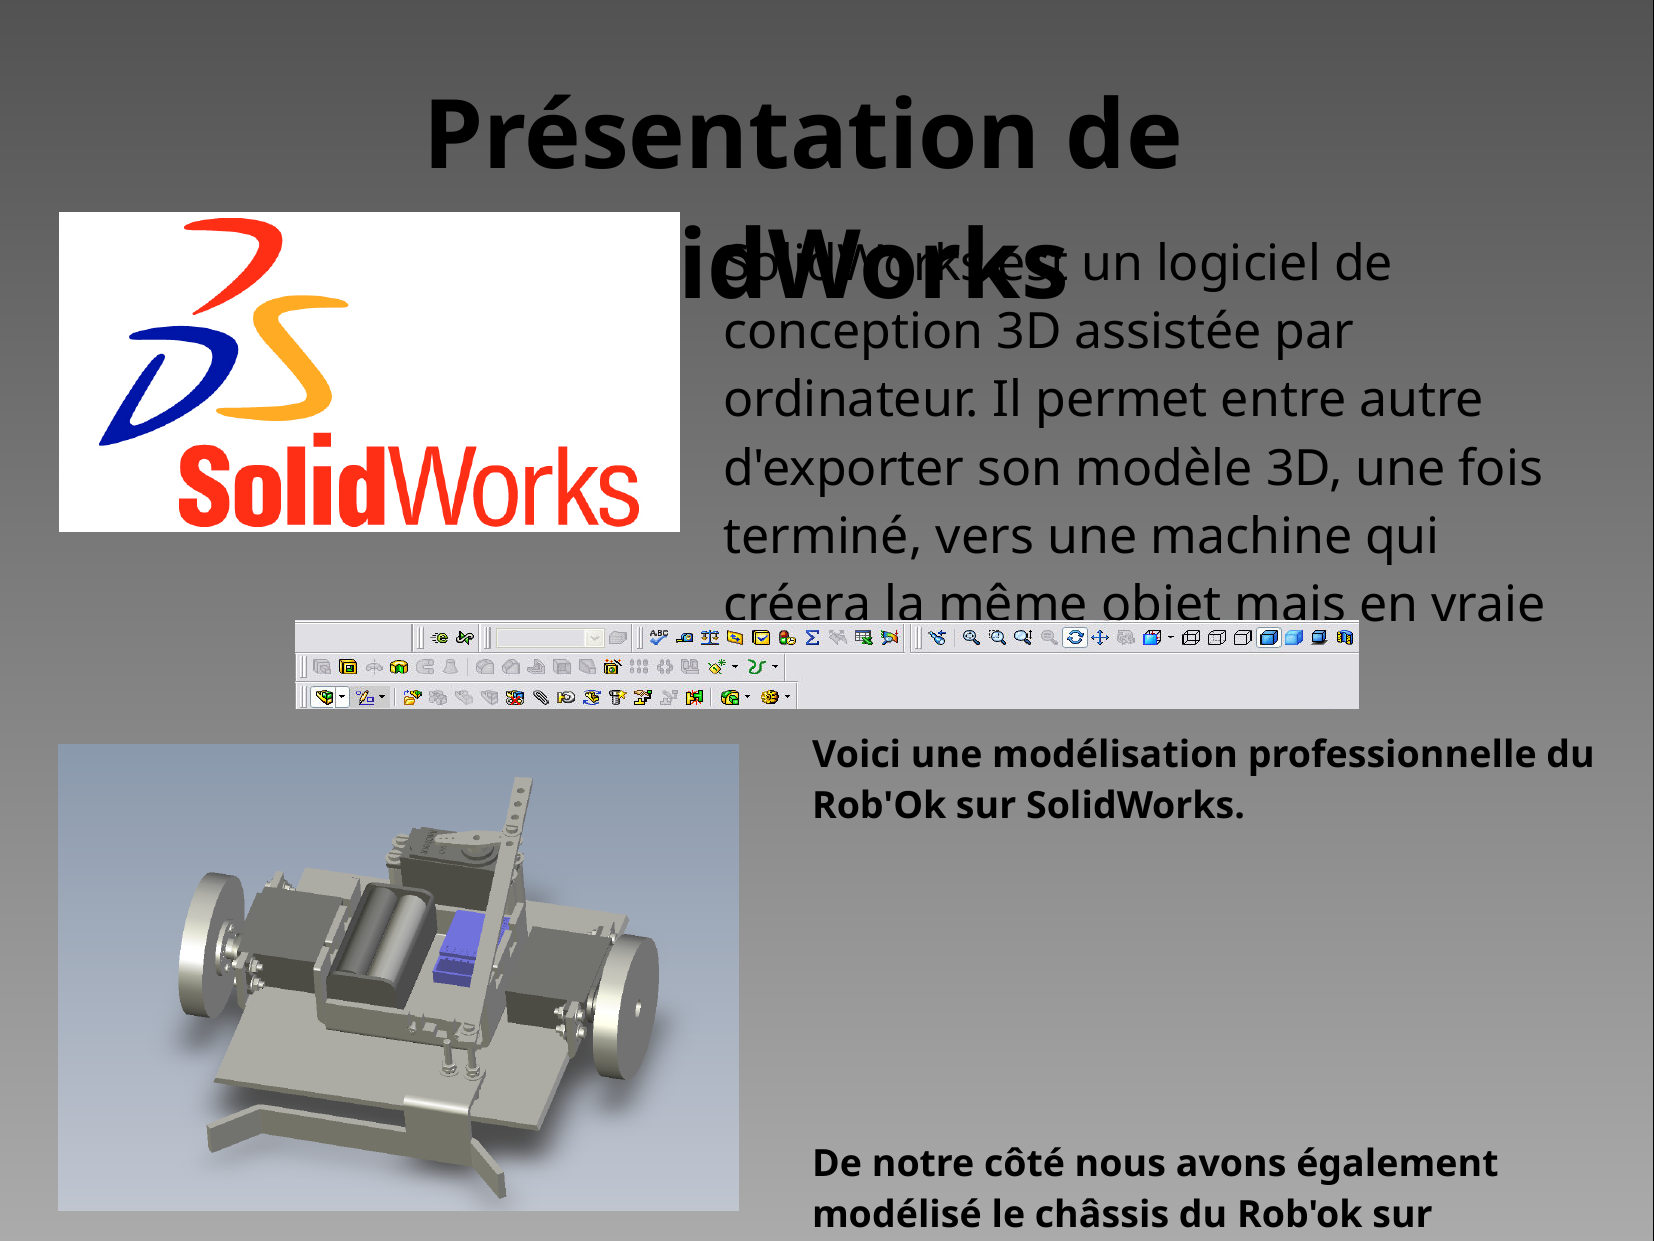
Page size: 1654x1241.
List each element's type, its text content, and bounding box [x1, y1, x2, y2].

picture [59, 212, 680, 532]
text_box Présentation de SolidWorks [183, 59, 1424, 191]
picture [58, 744, 739, 1211]
text_box [0, 0, 1654, 1241]
text_box Voici une modélisation professionnelle du Rob'Ok sur SolidWorks. De notre côté nous avons également modélisé le châssis du Rob'ok sur SolidWorks. [797, 720, 1625, 1193]
picture [295, 620, 1359, 709]
text_box SolidWorks est un logiciel de conception 3D assistée par ordinateur. Il permet entre autre d'exporter son modèle 3D, une fois terminé, vers une machine qui créera la même objet mais en vraie matière cette fois-ci. [708, 219, 1595, 601]
